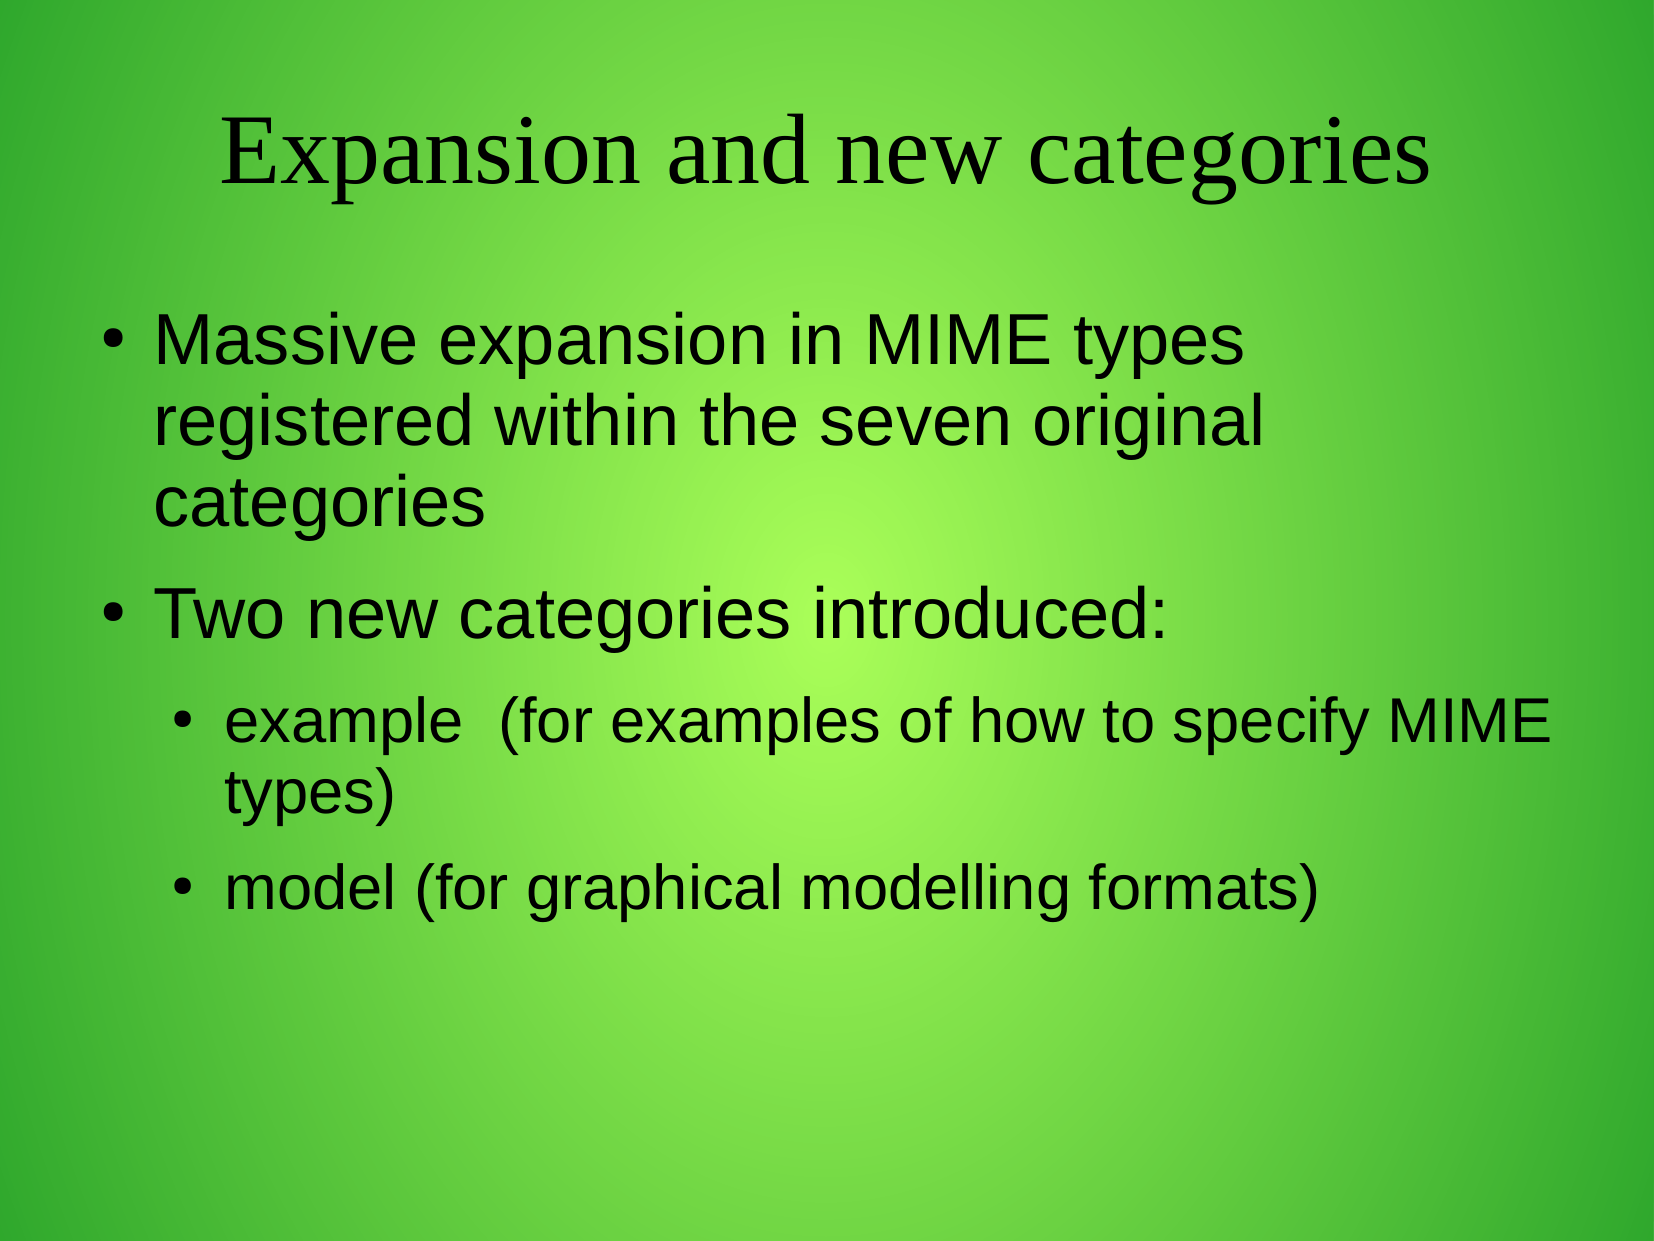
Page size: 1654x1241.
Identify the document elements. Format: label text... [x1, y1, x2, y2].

title Expansion and new categories [82, 47, 1571, 252]
list Massive expansion in MIME types registered within the seven original categories Two new categories introduced: example (for examples of how to specify MIME types) model (for graphical modelling formats) [82, 299, 1571, 1019]
